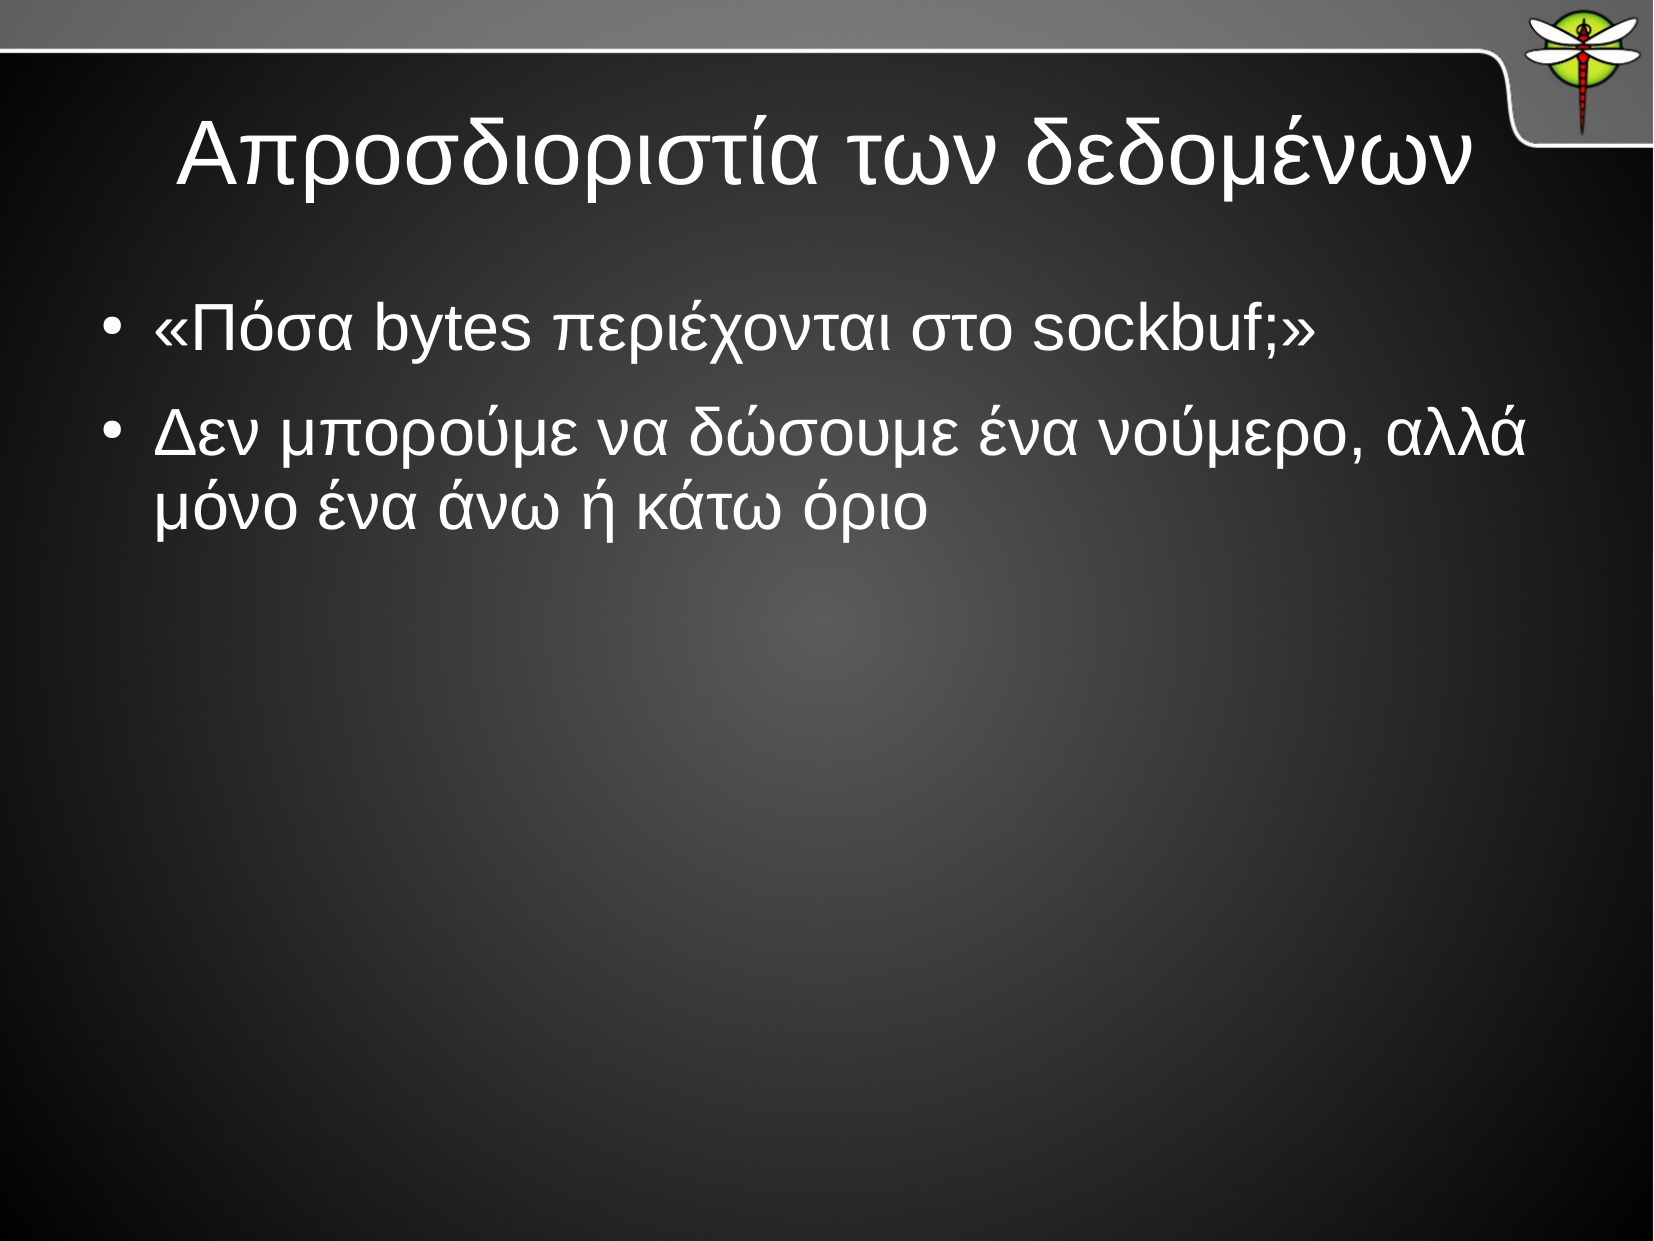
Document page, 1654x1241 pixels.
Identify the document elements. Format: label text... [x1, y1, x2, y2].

title Απροσδιοριστία των δεδομένων [82, 49, 1571, 257]
list «Πόσα bytes περιέχονται στο sockbuf;» Δεν μπορούμε να δώσουμε ένα νούμερο, αλλά μόνο ένα άνω ή κάτω όριο [82, 290, 1571, 1109]
picture [0, 0, 1654, 1241]
